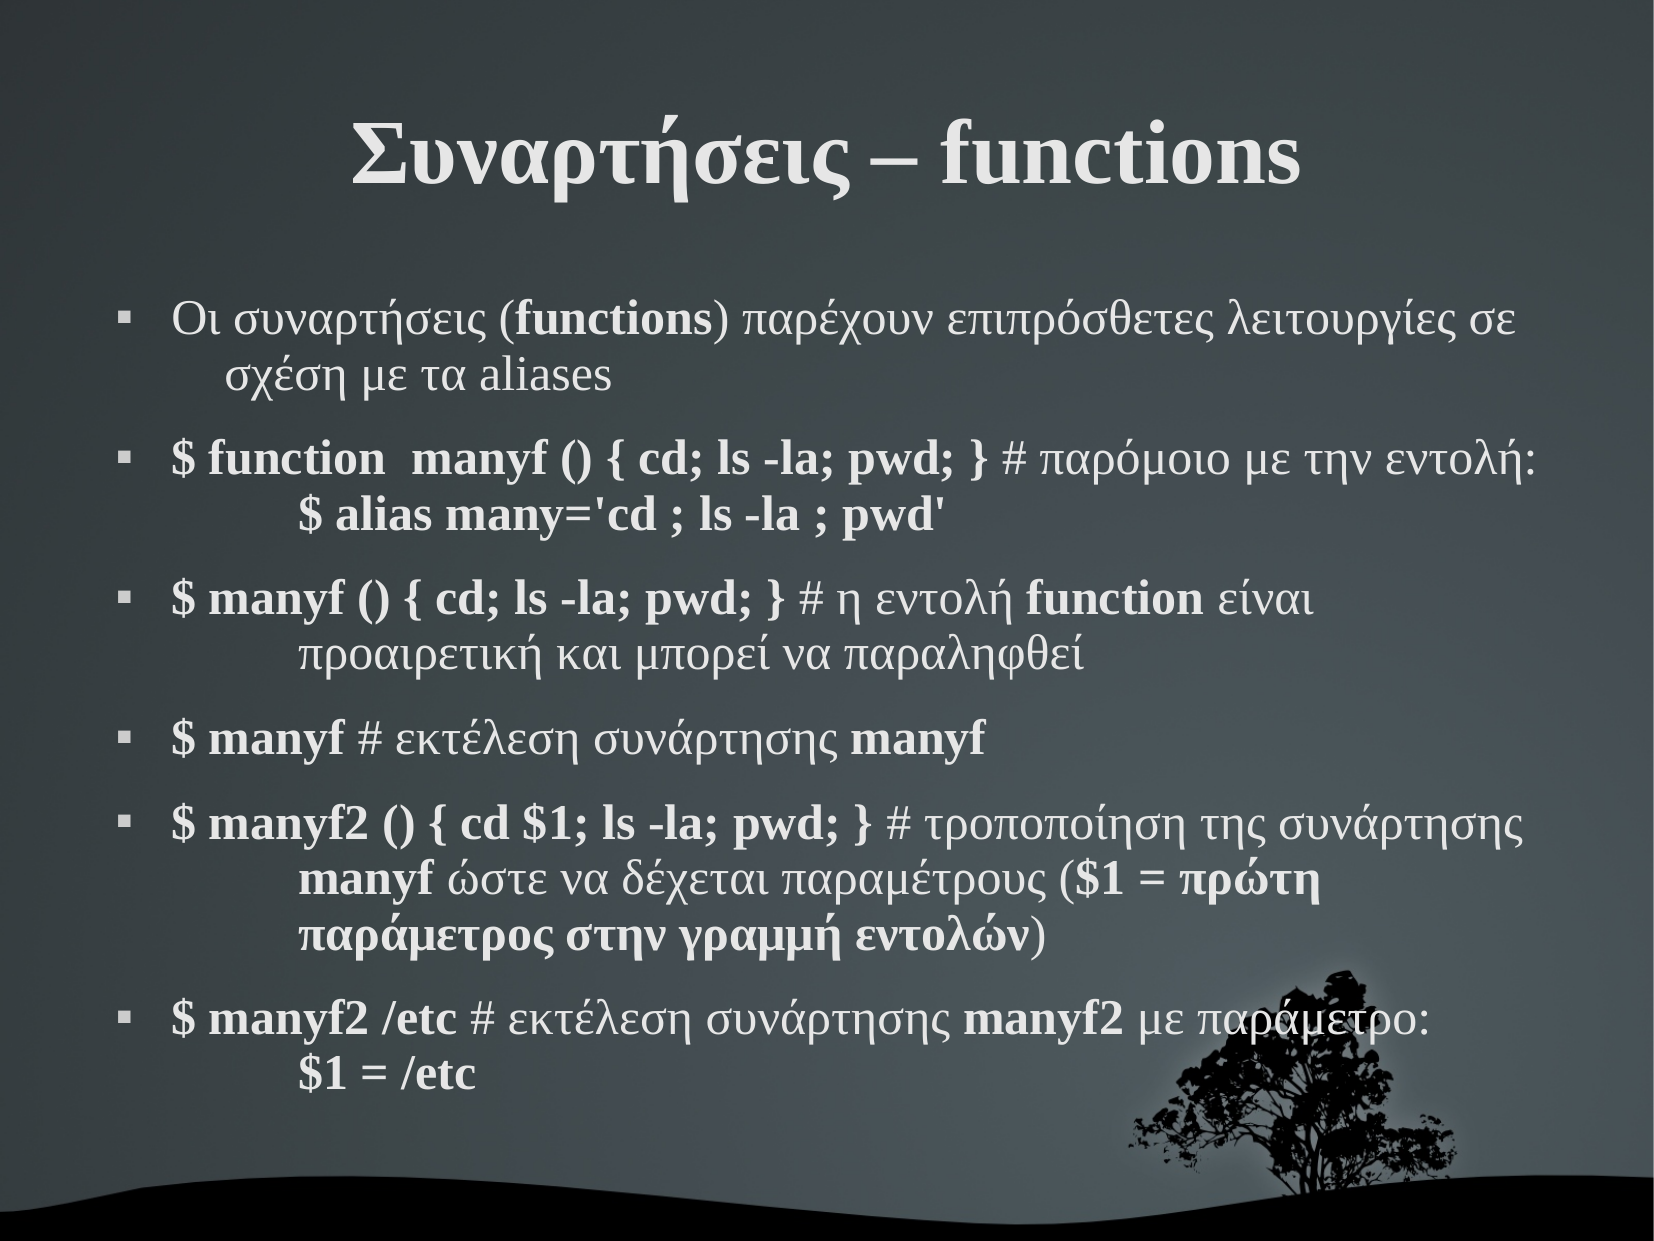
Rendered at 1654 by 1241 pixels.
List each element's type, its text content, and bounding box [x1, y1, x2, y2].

title Συναρτήσεις – functions [82, 49, 1571, 257]
list Οι συναρτήσεις (functions) παρέχουν επιπρόσθετες λειτουργίες σε σχέση με τα aliases $ function manyf () { cd; ls -la; pwd; } # παρόμοιο με την εντολή: $ alias many='cd ; ls -la ; pwd' $ manyf () { cd; ls -la; pwd; } # η εντολή function είναι προαιρετική και μπορεί να παραληφθεί $ manyf # εκτέλεση συνάρτησης manyf $ manyf2 () { cd $1; ls -la; pwd; } # τροποποίηση της συνάρτησης manyf ώστε να δέχεται παραμέτρους ($1 = πρώτη παράμετρος στην γραμμή εντολών) $ manyf2 /etc # εκτέλεση συνάρτησης manyf2 με παράμετρο: $1 = /etc [82, 290, 1571, 1212]
picture [0, 0, 1654, 1241]
